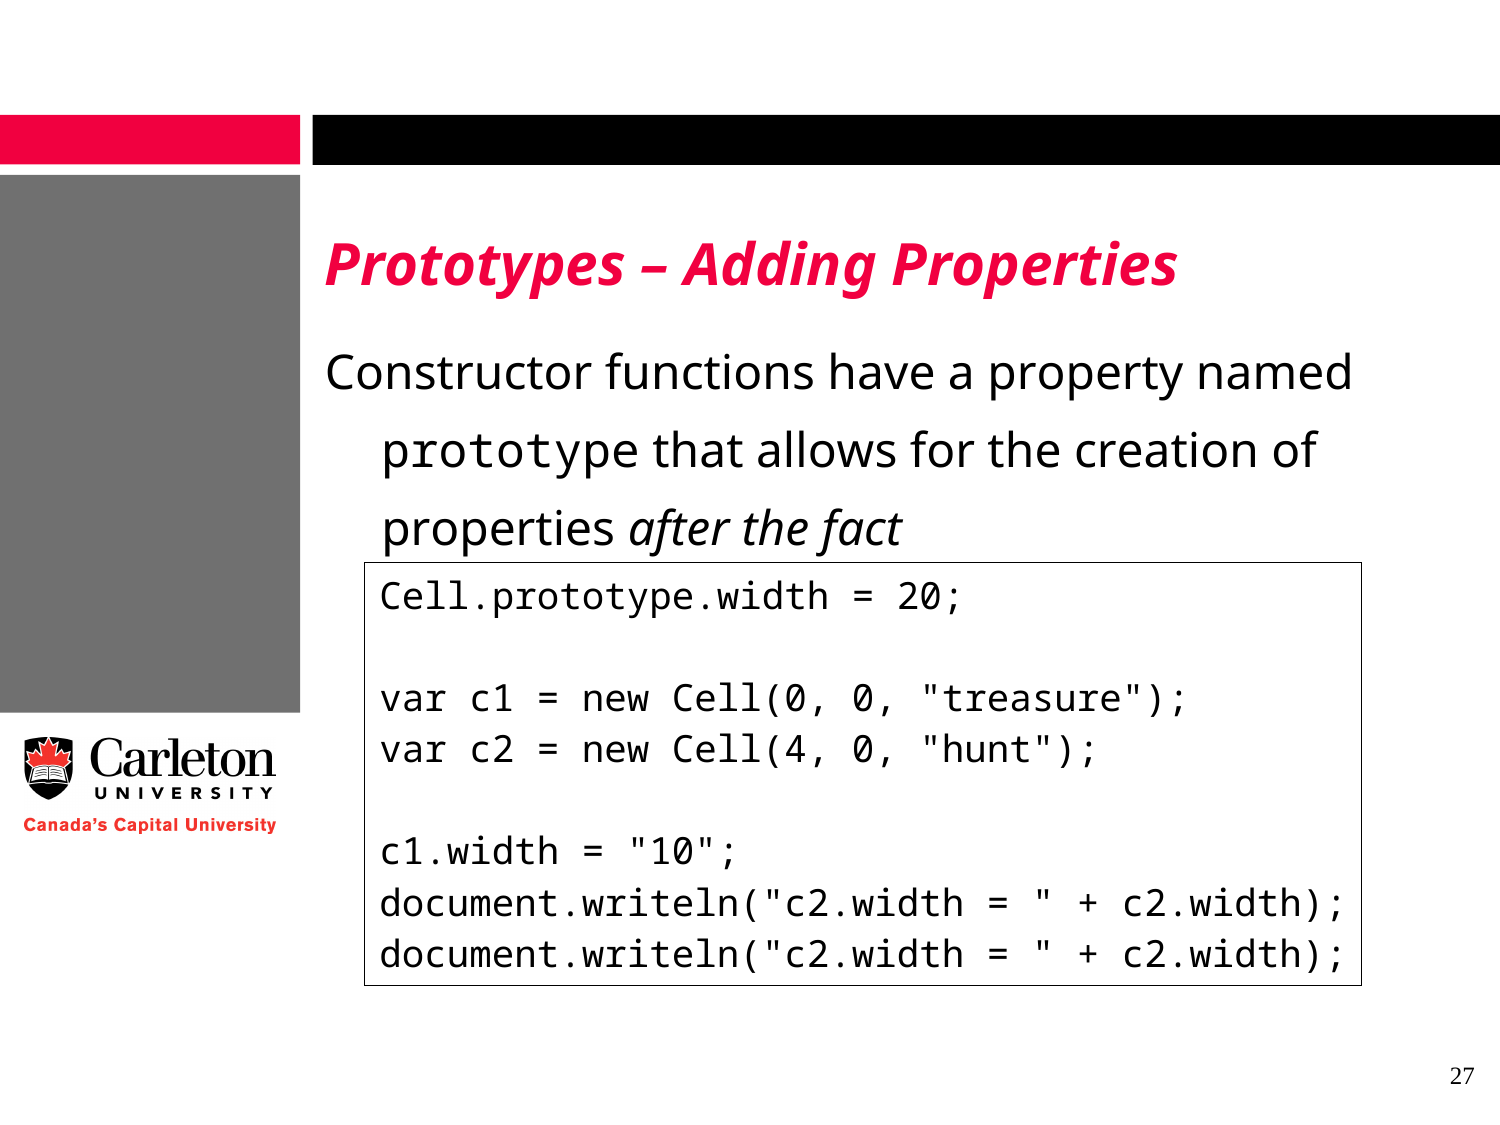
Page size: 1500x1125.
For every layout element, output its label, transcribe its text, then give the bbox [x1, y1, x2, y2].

list Constructor functions have a property named prototype that allows for the creation of properties after the fact [324, 324, 1450, 1036]
picture [24, 737, 276, 834]
title Prototypes – Adding Properties [324, 194, 1450, 324]
text_box Cell.prototype.width = 20; var c1 = new Cell(0, 0, "treasure"); var c2 = new Cell(4, 0, "hunt"); c1.width = "10"; document.writeln("c2.width = " + c2.width); document.writeln("c2.width = " + c2.width); [364, 562, 1341, 940]
